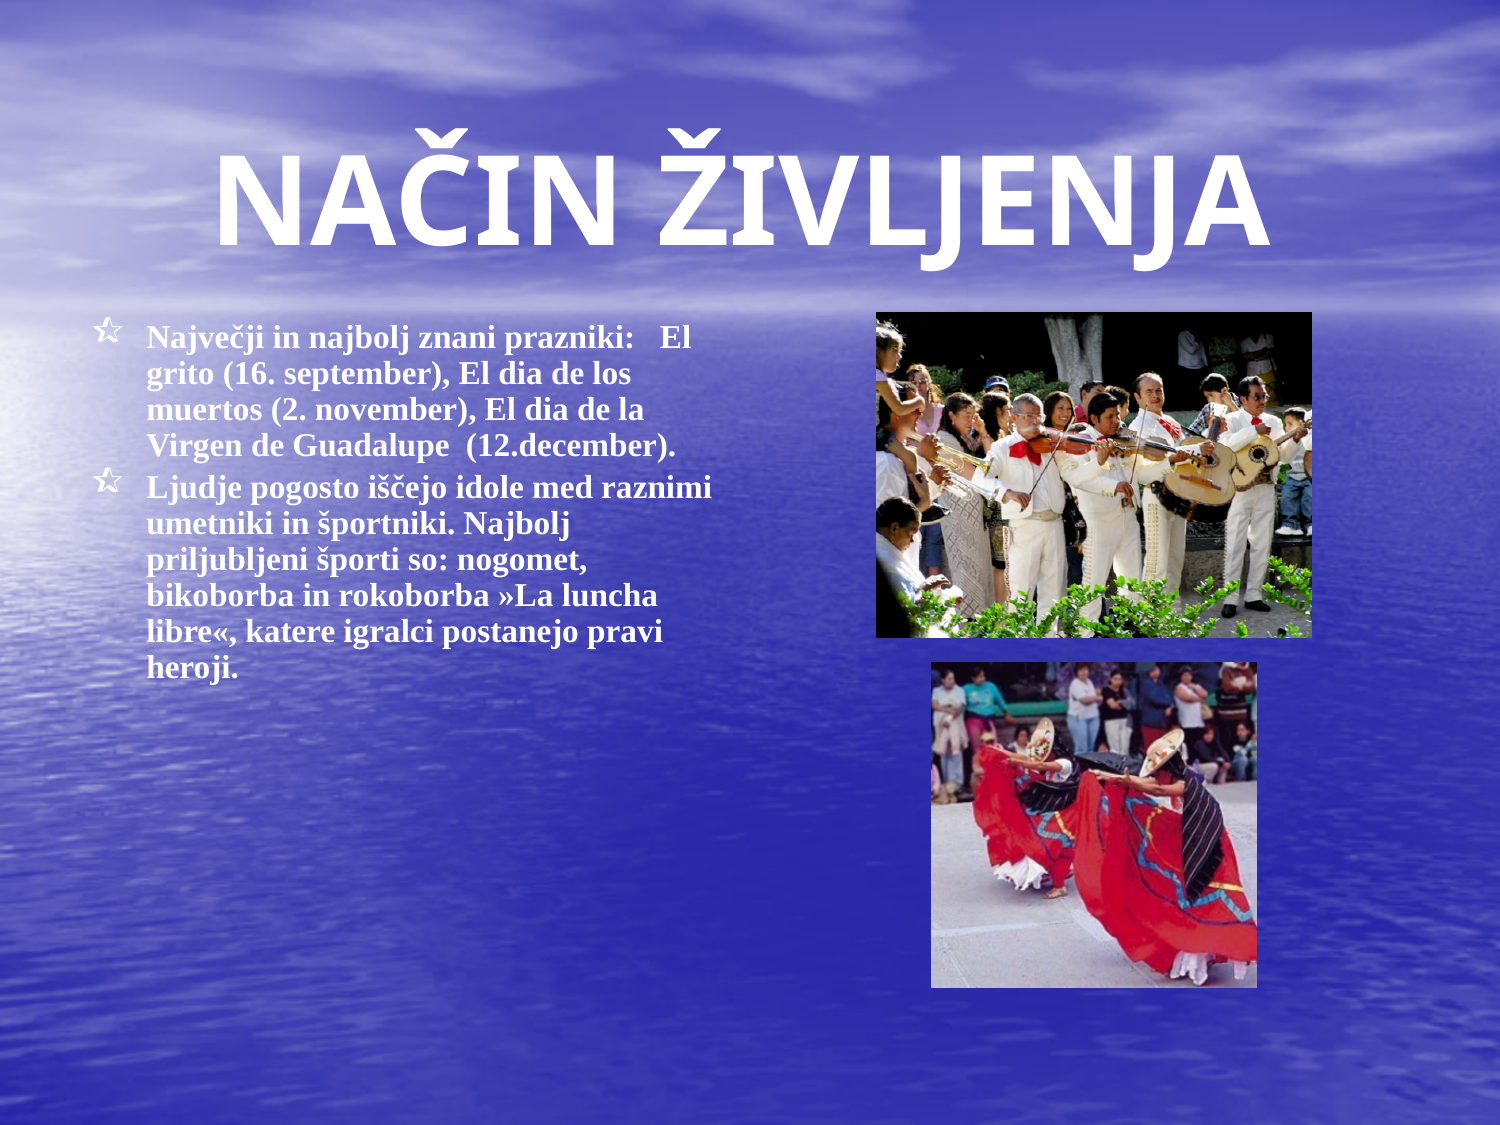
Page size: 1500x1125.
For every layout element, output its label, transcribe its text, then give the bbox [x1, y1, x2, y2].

picture [0, 0, 1500, 1125]
text_box NAČIN ŽIVLJENJA [194, 113, 1211, 265]
list Največji in najbolj znani prazniki: El grito (16. september), El dia de los muertos (2. november), El dia de la Virgen de Guadalupe (12.december). Ljudje pogosto iščejo idole med raznimi umetniki in športniki. Najbolj priljubljeni športi so: nogomet, bikoborba in rokoborba »La luncha libre«, katere igralci postanejo pravi heroji. [75, 312, 738, 988]
